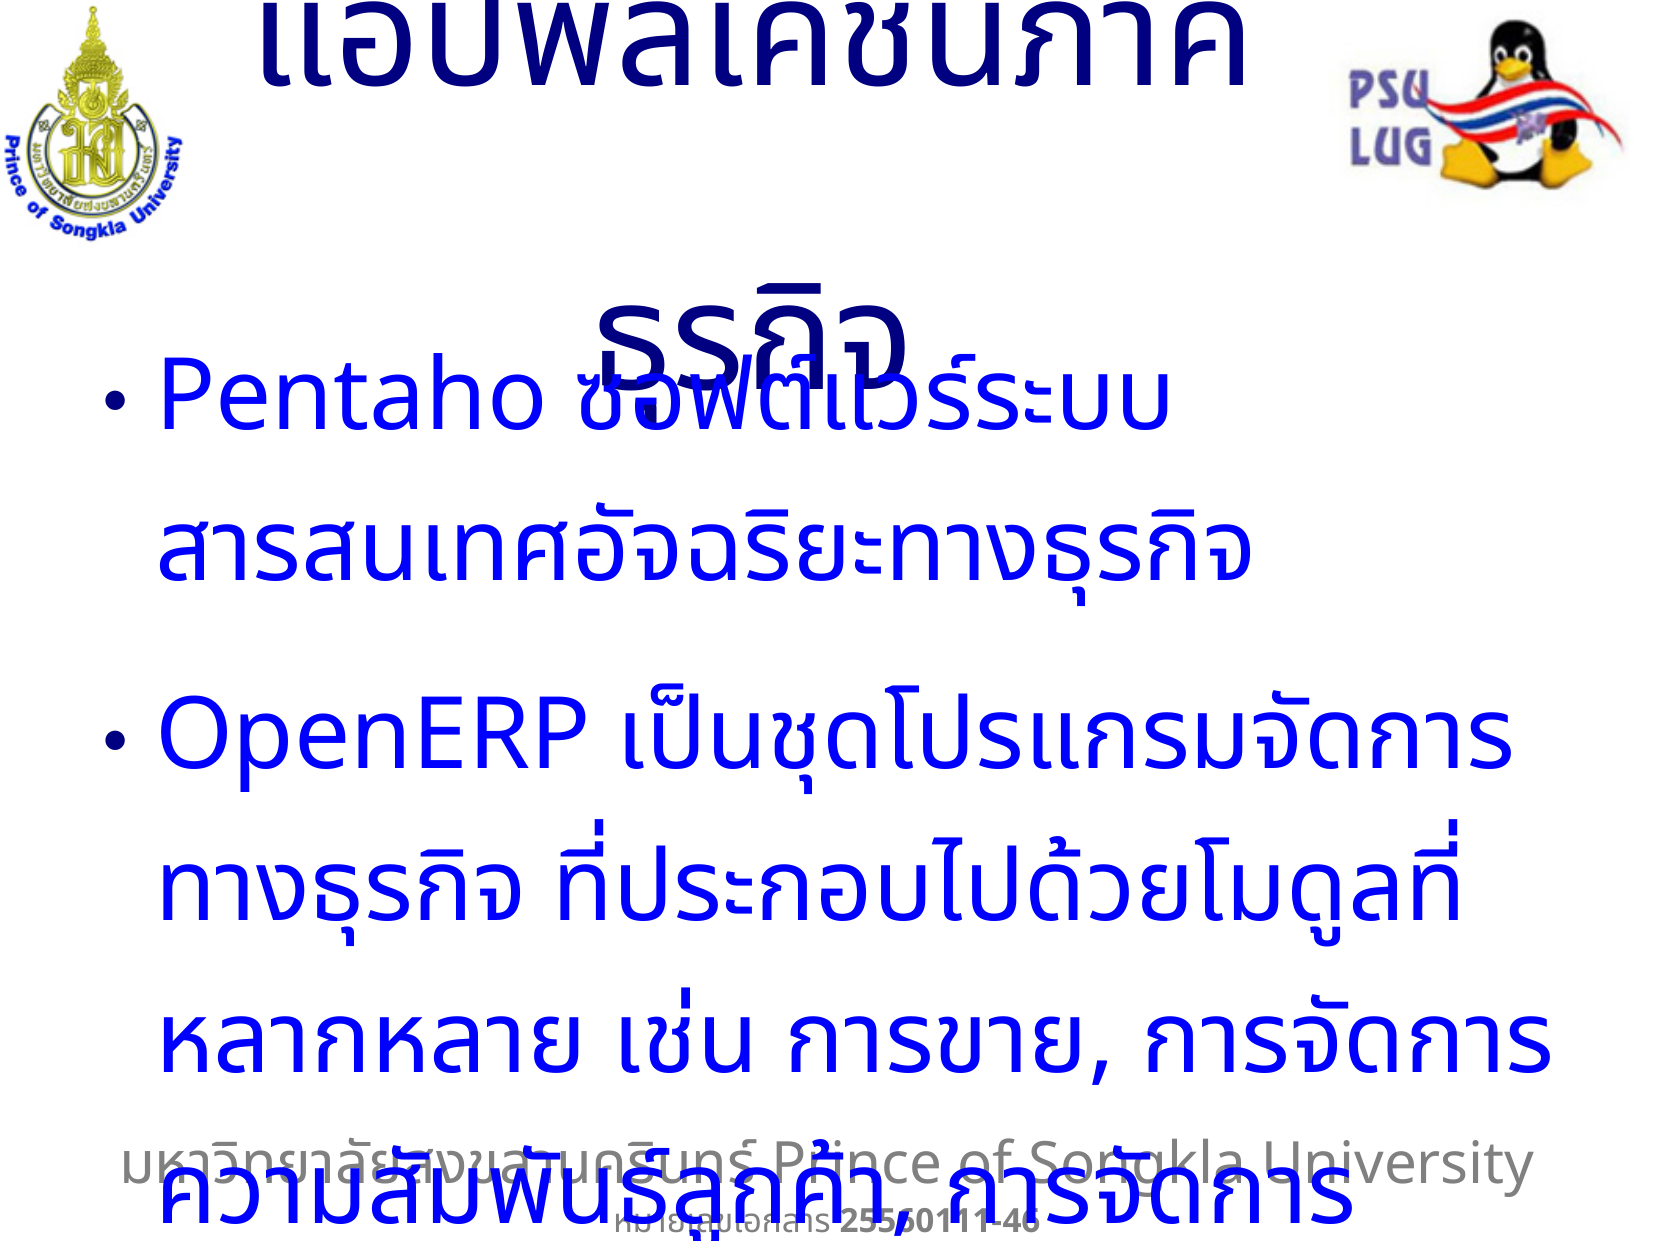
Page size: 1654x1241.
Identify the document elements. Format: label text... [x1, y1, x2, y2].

picture [0, 0, 185, 247]
title แอปพลิเคชันภาคธุรกิจ [206, 0, 1299, 322]
list Pentaho ซอฟต์แวร์ระบบสารสนเทศอัจฉริยะทางธุรกิจ OpenERP เป็นชุดโปรแกรมจัดการทางธุรกิจ ที่ประกอบไปด้วยโมดูลที่หลากหลาย เช่น การขาย, การจัดการความสัมพันธ์ลูกค้า, การจัดการโครงการ, การจัดการคลังสินค้า, การผลิต, การบัญชี และทรัพยากรบุคคล เป็นต้น [84, 322, 1573, 1130]
picture [1328, 10, 1642, 207]
